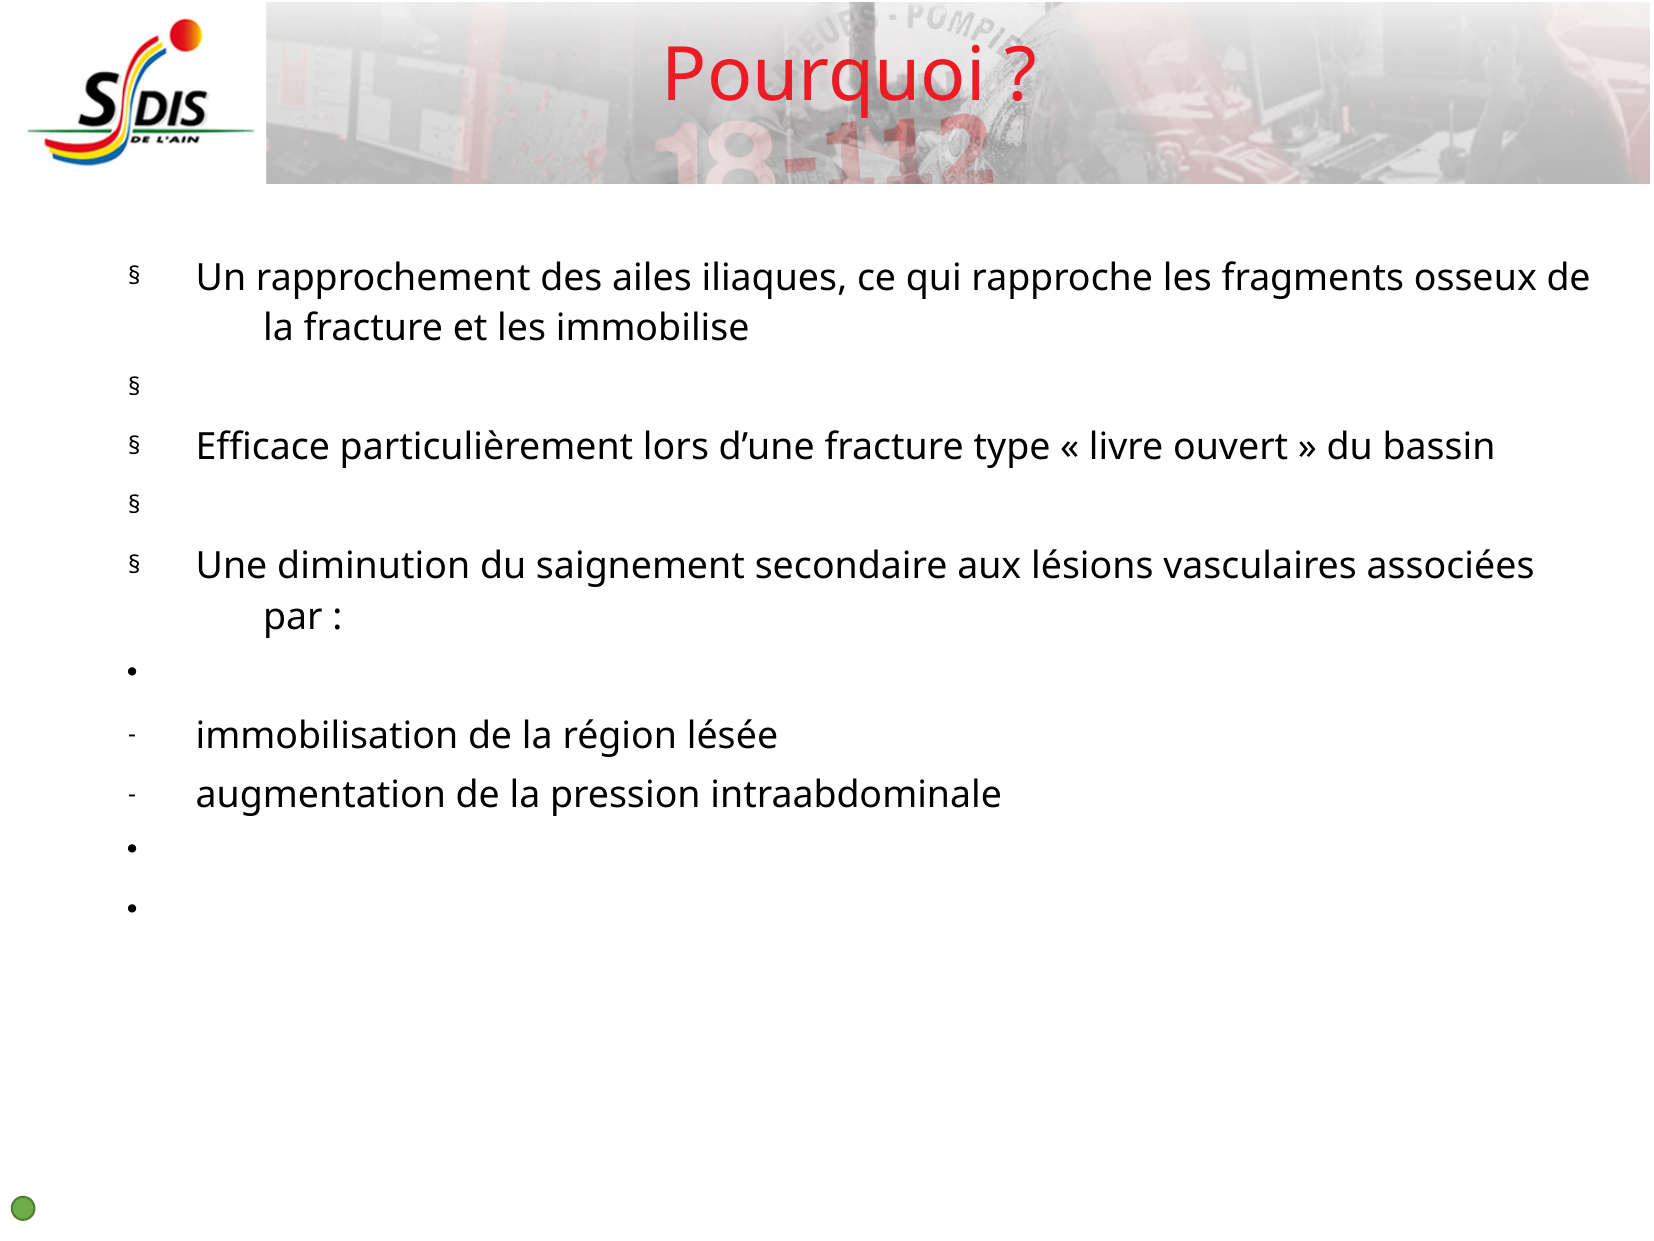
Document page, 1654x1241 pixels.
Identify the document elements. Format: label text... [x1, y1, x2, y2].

picture [11, 2, 1650, 184]
text_box Un rapprochement des ailes iliaques, ce qui rapproche les fragments osseux de la fracture et les immobilise Efficace particulièrement lors d’une fracture type « livre ouvert » du bassin Une diminution du saignement secondaire aux lésions vasculaires associées par : immobilisation de la région lésée augmentation de la pression intraabdominale [68, 183, 1610, 1140]
text_box [11, 1196, 35, 1220]
title Pourquoi ? [68, 25, 1632, 117]
